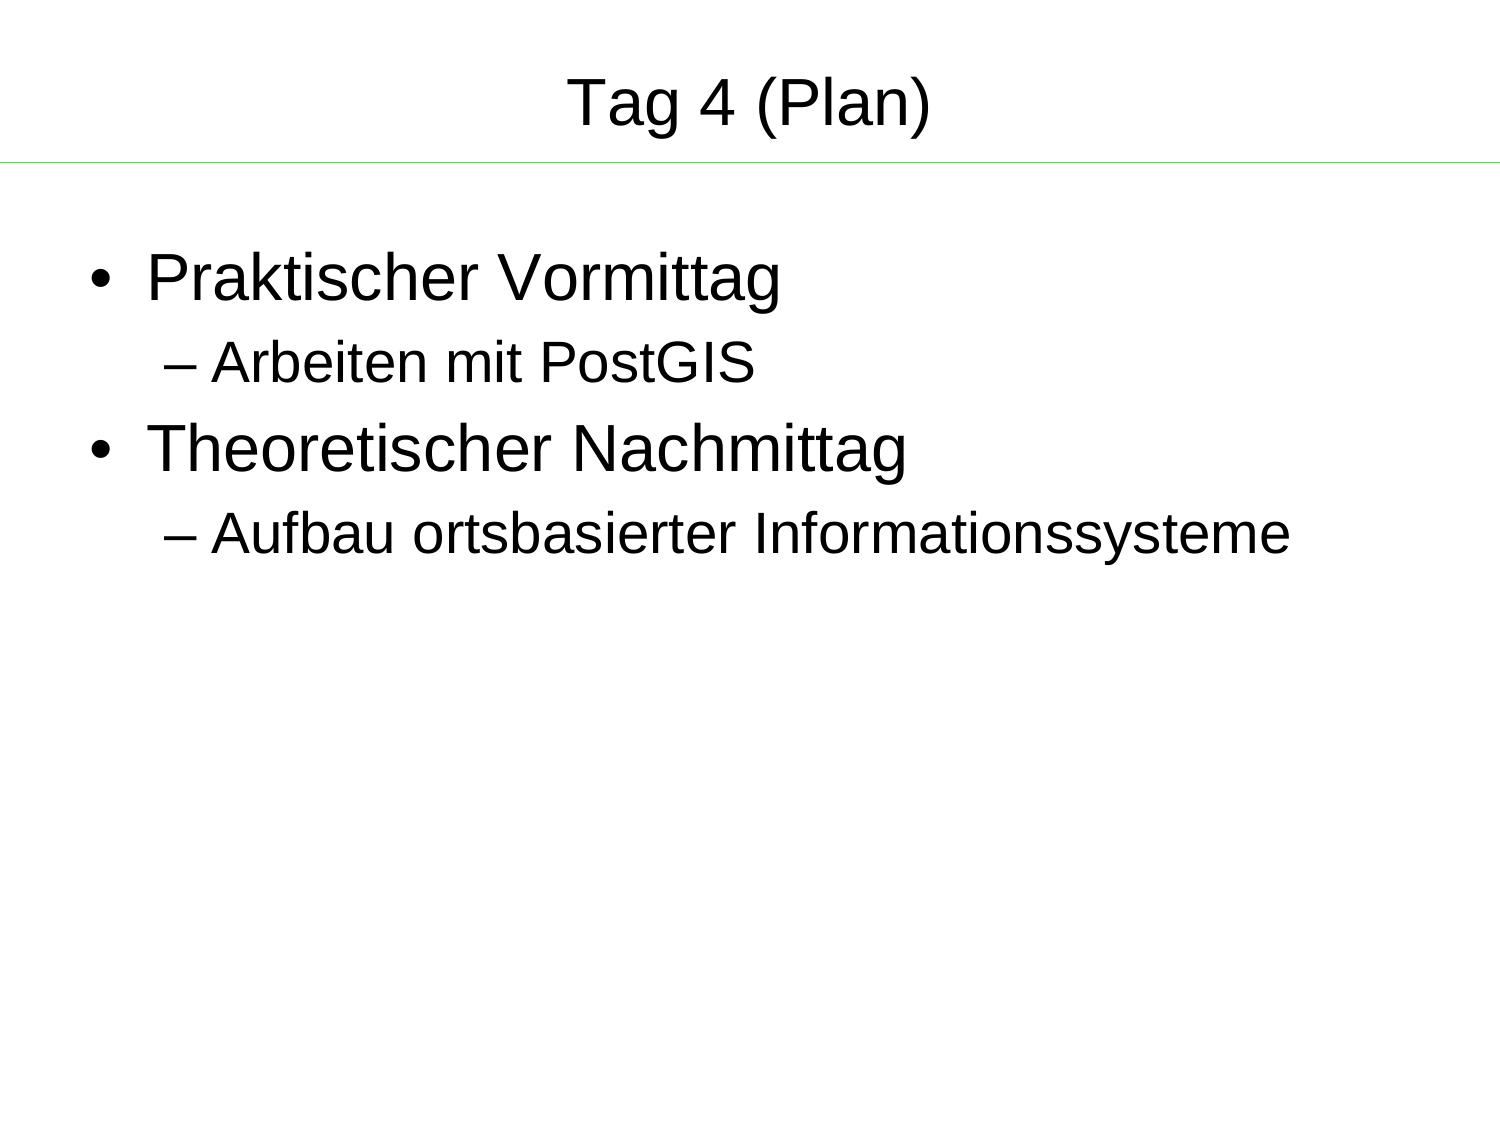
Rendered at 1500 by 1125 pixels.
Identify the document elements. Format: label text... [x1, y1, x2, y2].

list Praktischer Vormittag Arbeiten mit PostGIS Theoretischer Nachmittag Aufbau ortsbasierter Informationssysteme [75, 232, 1426, 1071]
title Tag 4 (Plan) [75, 49, 1426, 155]
